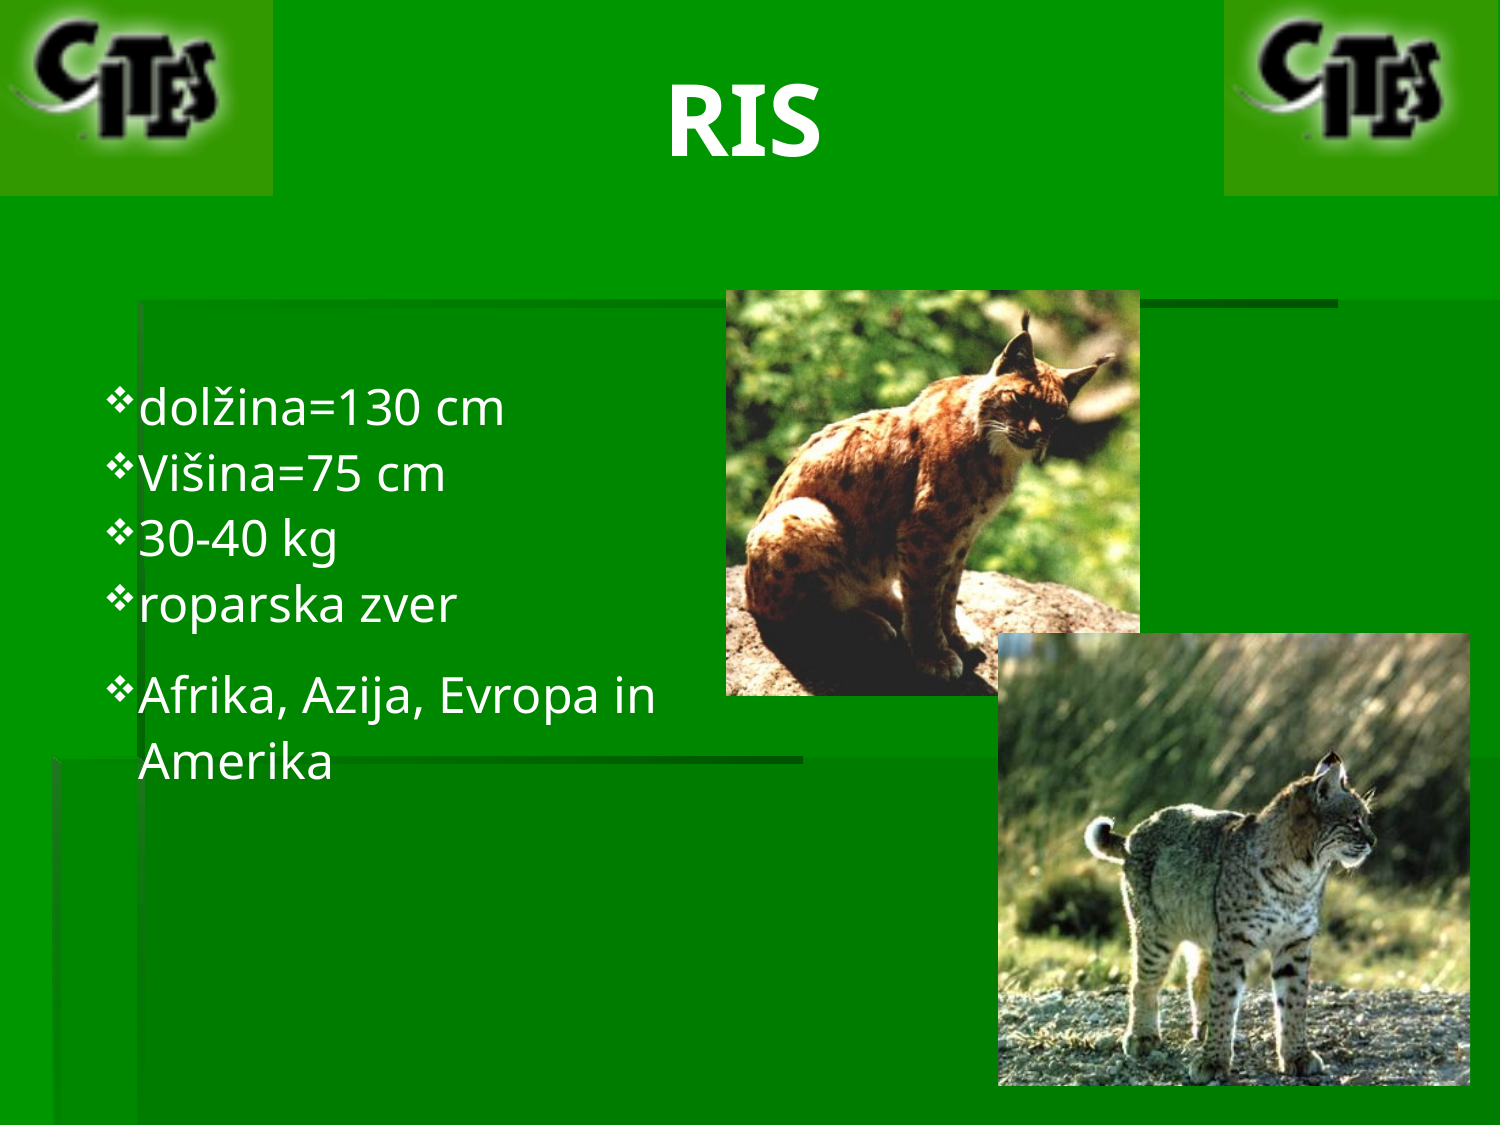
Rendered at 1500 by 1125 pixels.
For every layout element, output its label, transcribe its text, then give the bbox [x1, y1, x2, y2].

picture [0, 0, 273, 196]
picture [726, 290, 1471, 1086]
text_box dolžina=130 cm Višina=75 cm 30-40 kg roparska zver Afrika, Azija, Evropa in Amerika [88, 361, 715, 974]
text_box RIS [249, 37, 1238, 185]
picture [1224, 0, 1498, 196]
